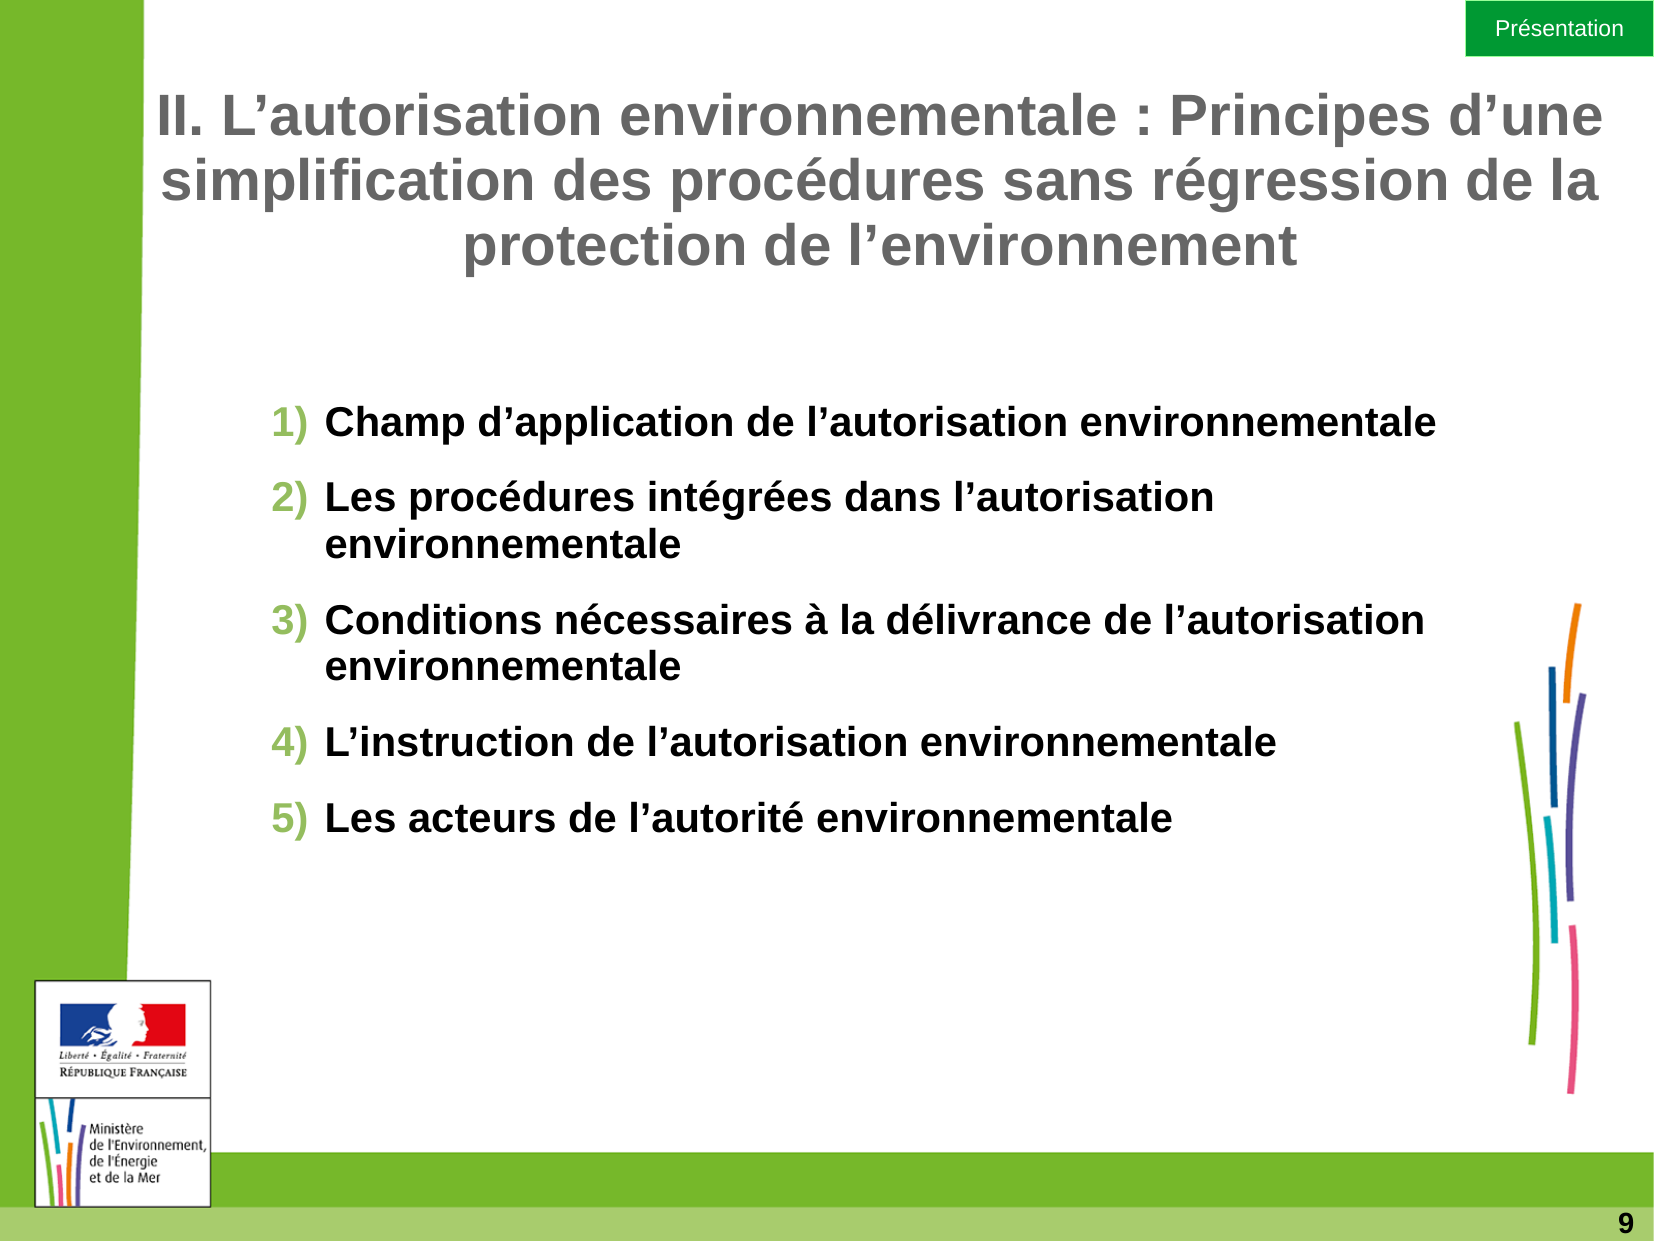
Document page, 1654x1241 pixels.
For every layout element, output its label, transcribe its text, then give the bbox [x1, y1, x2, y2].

title II. L’autorisation environnementale : Principes d’une simplification des procédures sans régression de la protection de l’environnement [136, 82, 1625, 278]
text_box Présentation [1465, 0, 1654, 57]
picture [0, 0, 1654, 1241]
list Champ d’application de l’autorisation environnementale Les procédures intégrées dans l’autorisation environnementale Conditions nécessaires à la délivrance de l’autorisation environnementale L’instruction de l’autorisation environnementale Les acteurs de l’autorité environnementale [253, 398, 1514, 1111]
